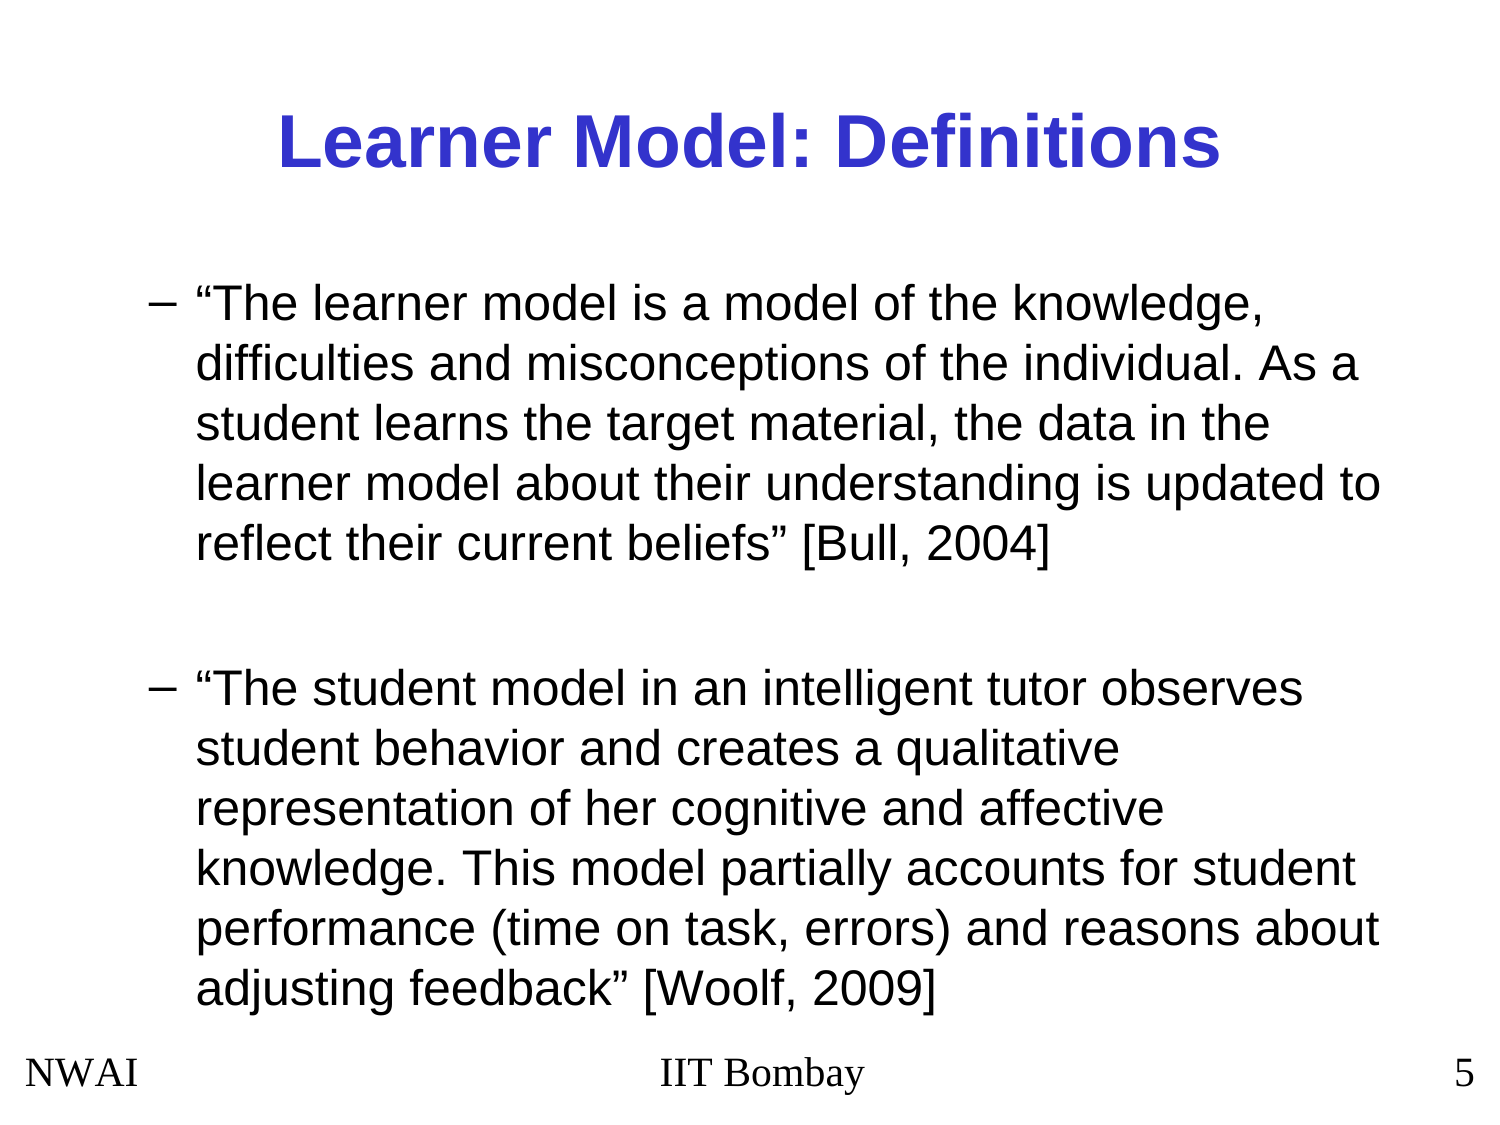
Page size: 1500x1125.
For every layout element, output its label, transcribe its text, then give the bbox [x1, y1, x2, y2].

title Learner Model: Definitions [37, 62, 1463, 213]
list “The learner model is a model of the knowledge, difficulties and misconceptions of the individual. As a student learns the target material, the data in the learner model about their understanding is updated to reflect their current beliefs” [Bull, 2004] “The student model in an intelligent tutor observes student behavior and creates a qualitative representation of her cognitive and affective knowledge. This model partially accounts for student performance (time on task, errors) and reasons about adjusting feedback” [Woolf, 2009] [59, 262, 1418, 1038]
